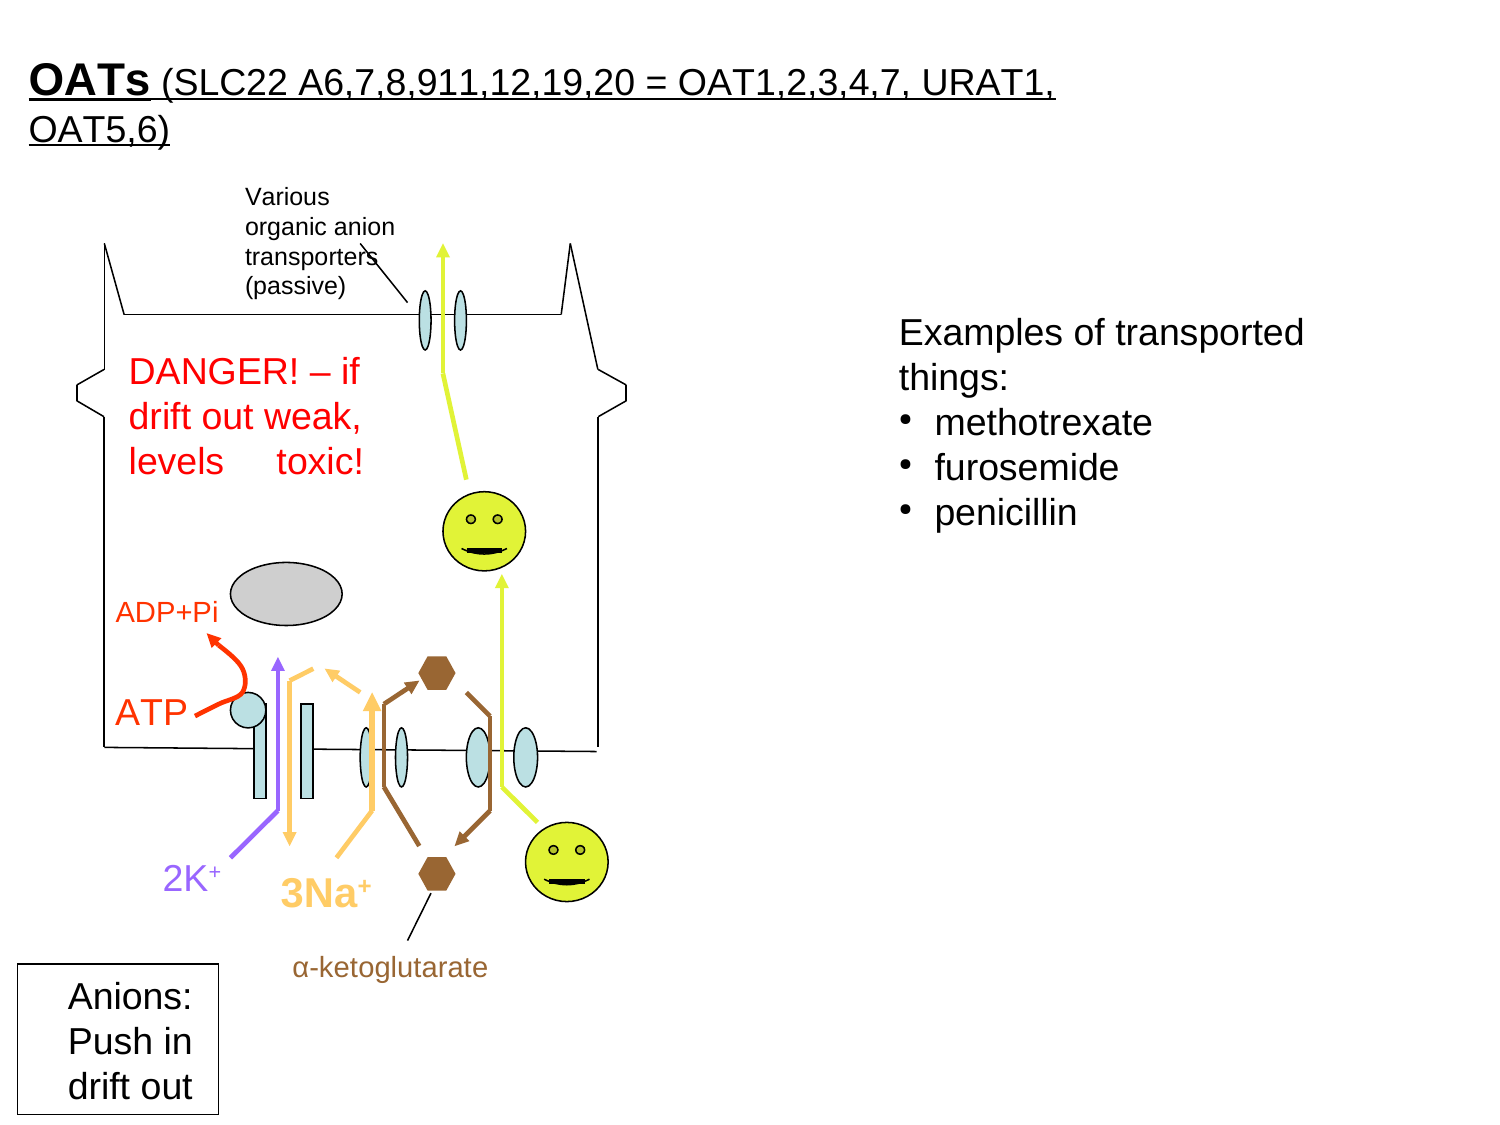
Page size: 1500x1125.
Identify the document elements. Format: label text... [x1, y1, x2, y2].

text_box [230, 692, 276, 799]
text_box [292, 704, 313, 799]
text_box [419, 290, 432, 351]
text_box [466, 727, 488, 787]
text_box [513, 727, 538, 787]
text_box [360, 727, 369, 787]
text_box Various organic anion transporters (passive) [194, 172, 420, 308]
text_box Examples of transported things: methotrexate furosemide penicillin [884, 300, 1385, 541]
text_box [280, 727, 287, 776]
text_box ATP [100, 680, 219, 742]
text_box OATs (SLC22 A6,7,8,911,12,19,20 = OAT1,2,3,4,7, URAT1, OAT5,6) [13, 42, 1219, 158]
text_box [395, 727, 408, 787]
text_box 2K+ [147, 846, 243, 907]
text_box [232, 562, 343, 626]
text_box 3Na+ [265, 857, 408, 924]
text_box DANGER! – if drift out weak, levels toxic! [113, 339, 398, 490]
text_box [419, 857, 455, 890]
text_box [454, 290, 467, 351]
text_box [525, 822, 609, 902]
text_box α-ketoglutarate [277, 940, 538, 992]
text_box ADP+Pi [100, 586, 234, 637]
text_box [419, 657, 455, 690]
text_box Anions: Push in drift out [17, 964, 219, 1115]
text_box [442, 491, 526, 571]
